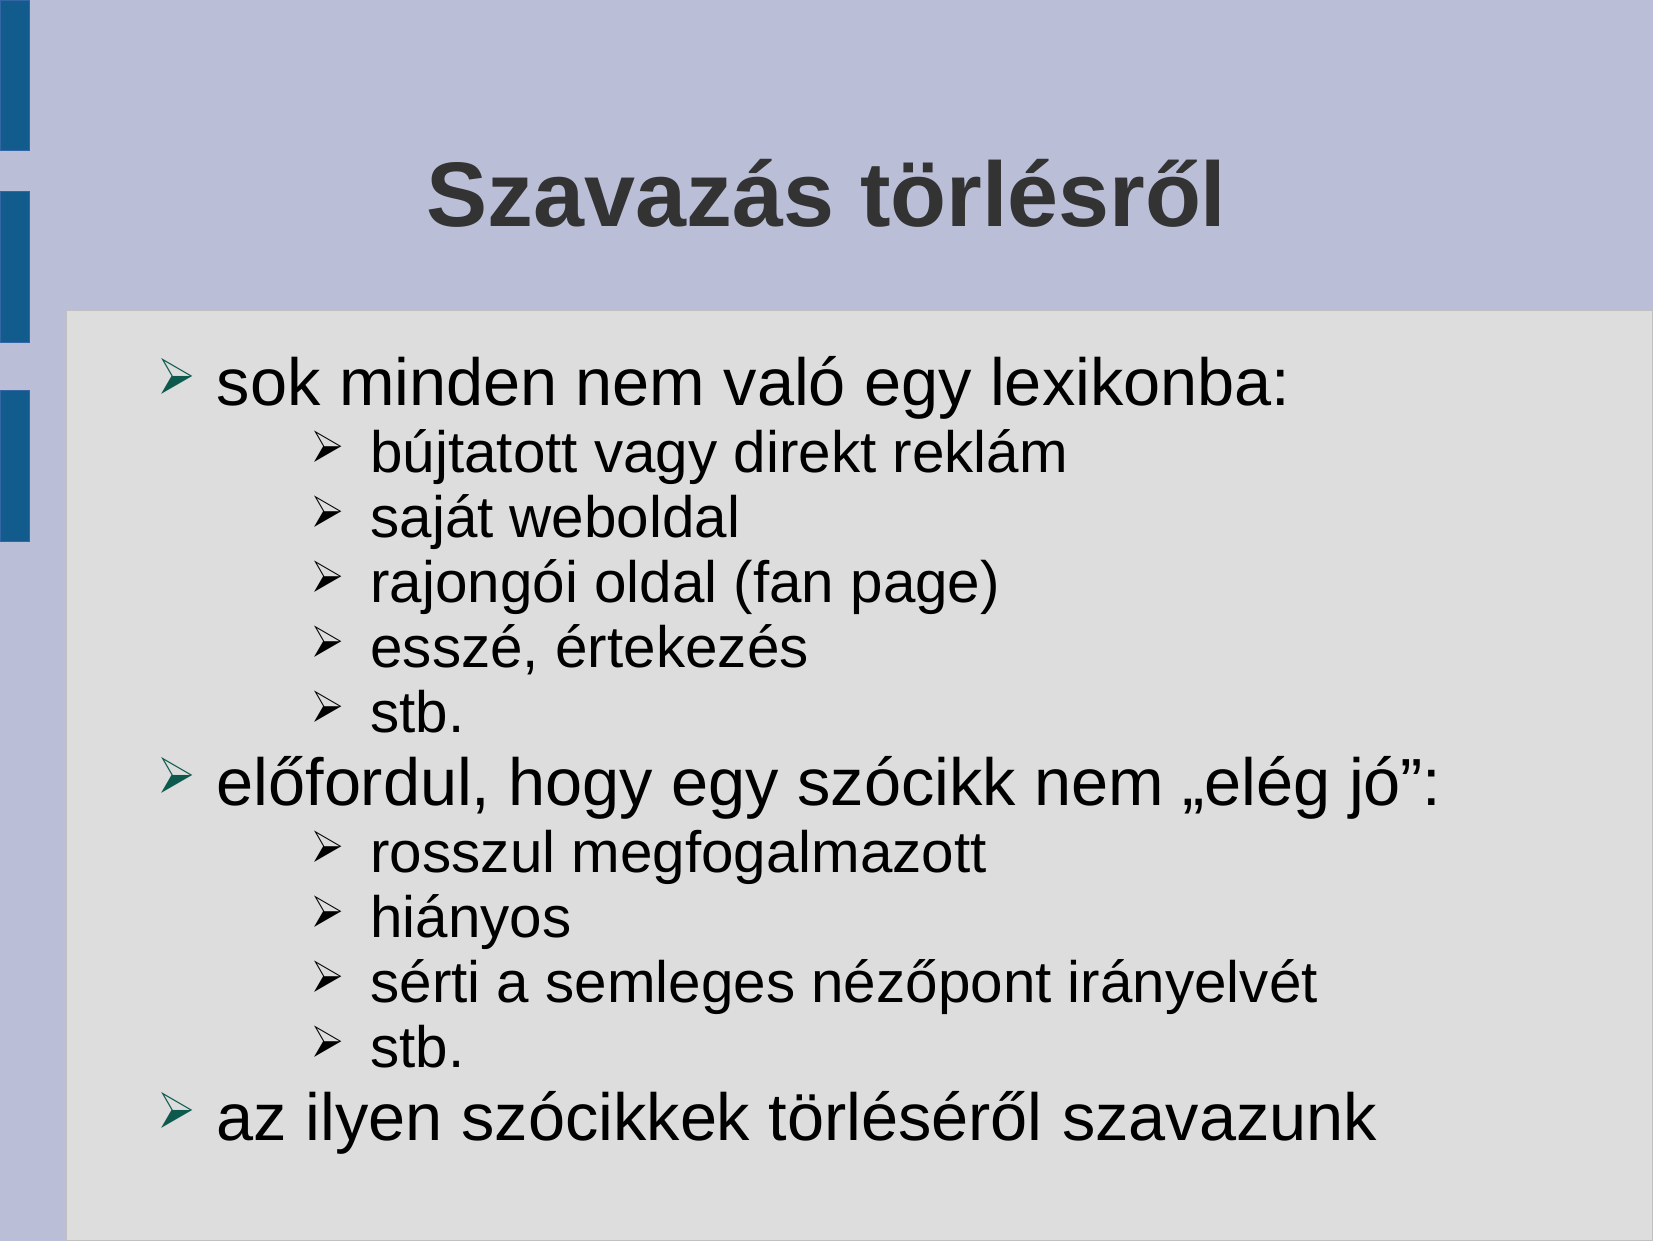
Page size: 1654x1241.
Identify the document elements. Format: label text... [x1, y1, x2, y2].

title Szavazás törlésről [121, 91, 1534, 299]
list sok minden nem való egy lexikonba: bújtatott vagy direkt reklám saját weboldal rajongói oldal (fan page) esszé, értekezés stb. előfordul, hogy egy szócikk nem „elég jó”: rosszul megfogalmazott hiányos sérti a semleges nézőpont irányelvét stb. az ilyen szócikkek törléséről szavazunk [121, 344, 1576, 1155]
